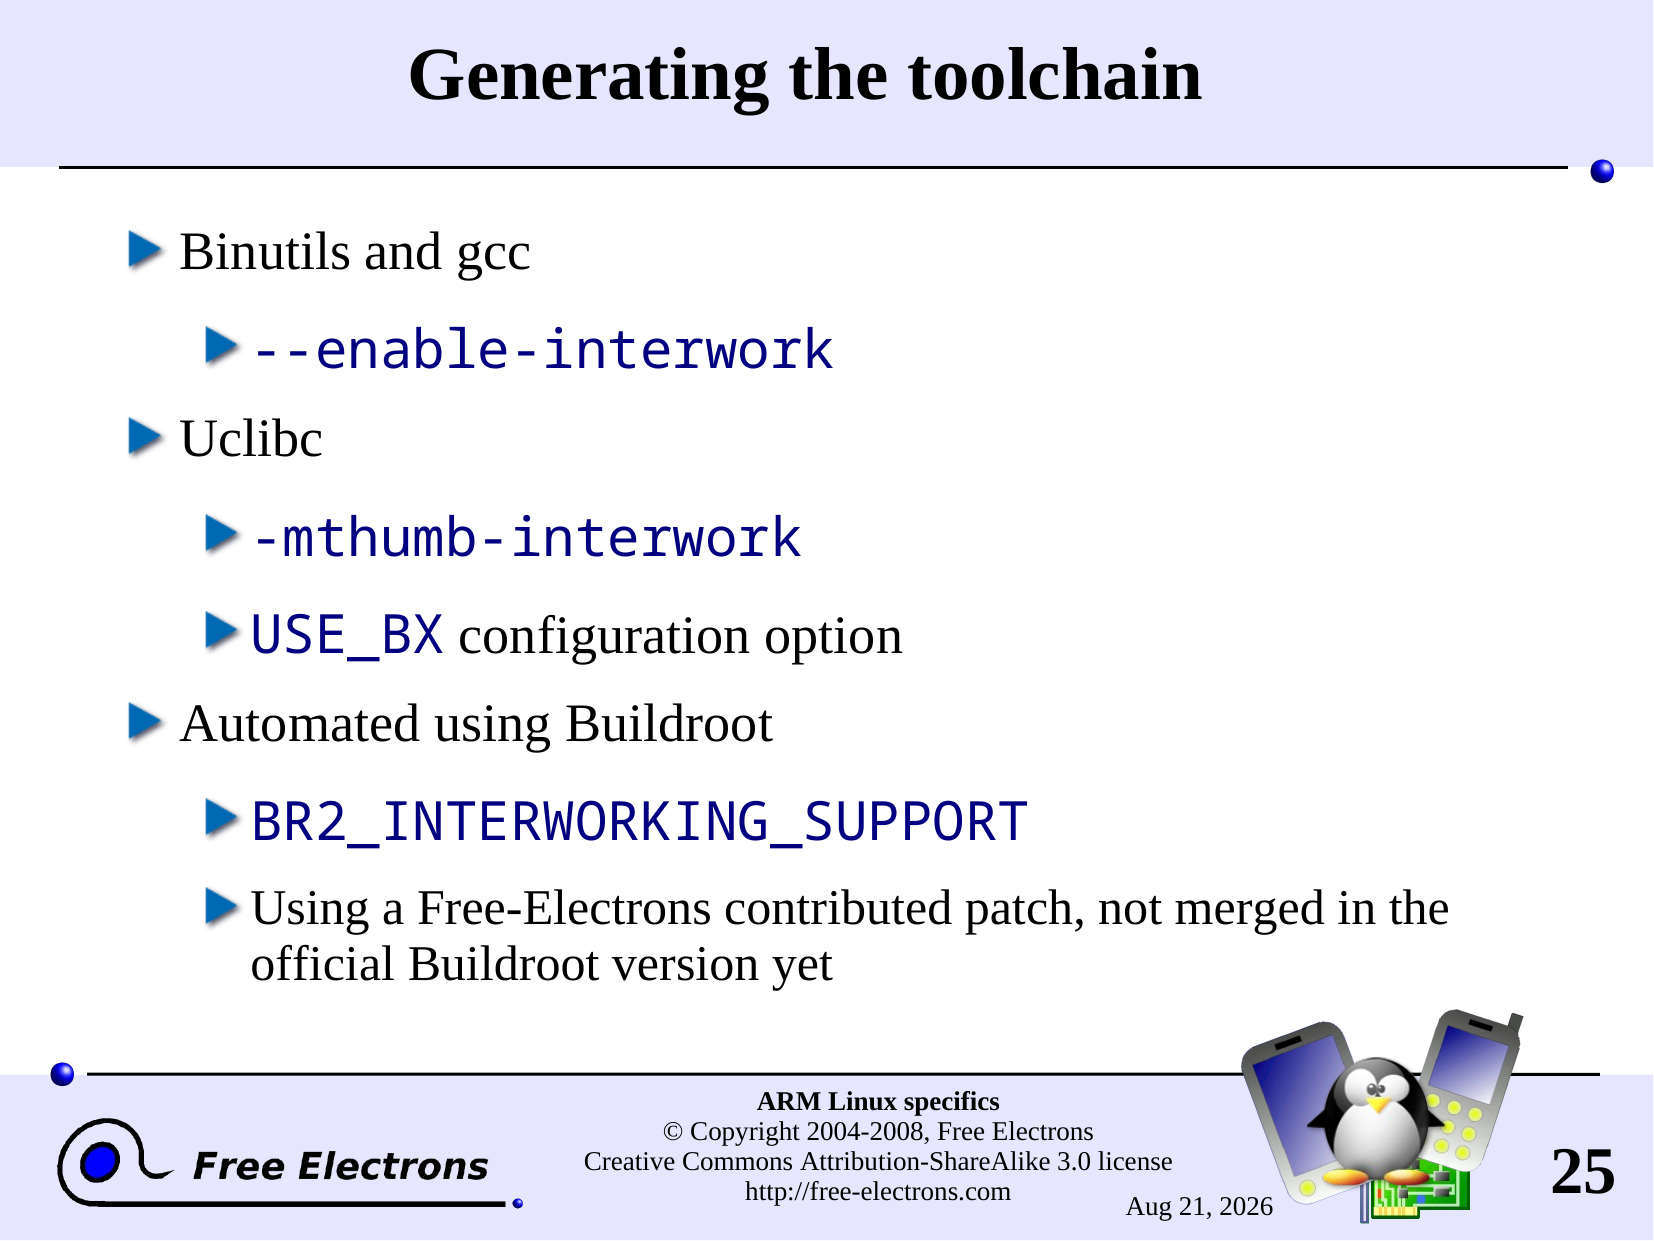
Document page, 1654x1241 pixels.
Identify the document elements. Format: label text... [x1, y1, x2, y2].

picture [50, 1107, 527, 1216]
picture [1225, 983, 1538, 1241]
title Generating the toolchain [60, 25, 1551, 124]
list Binutils and gcc --enable-interwork Uclibc -mthumb-interwork USE_BX configuration option Automated using Buildroot BR2_INTERWORKING_SUPPORT Using a Free-Electrons contributed patch, not merged in the official Buildroot version yet [108, 221, 1521, 978]
